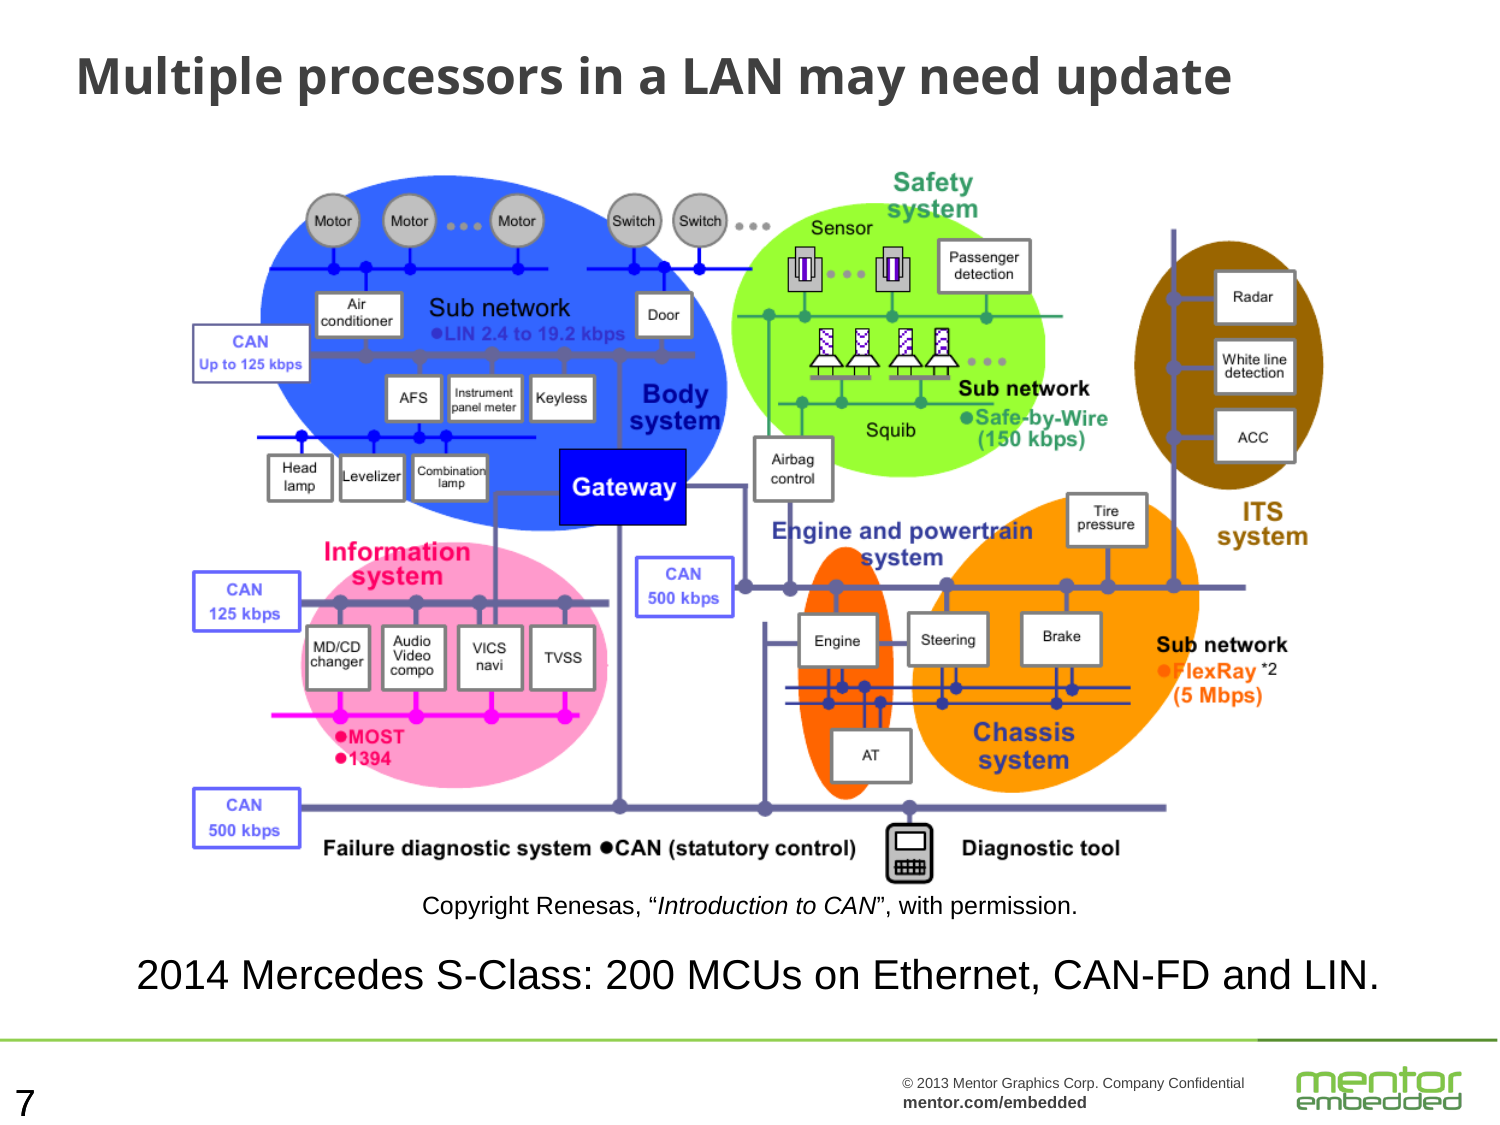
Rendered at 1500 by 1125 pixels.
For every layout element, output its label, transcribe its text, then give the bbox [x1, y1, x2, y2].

title Multiple processors in a LAN may need update [0, 0, 1500, 113]
text_box Copyright Renesas, “Introduction to CAN”, with permission. [407, 885, 1093, 928]
picture [1292, 1062, 1464, 1114]
text_box 2014 Mercedes S-Class: 200 MCUs on Ethernet, CAN-FD and LIN. [122, 945, 1396, 1007]
picture [150, 125, 1351, 901]
